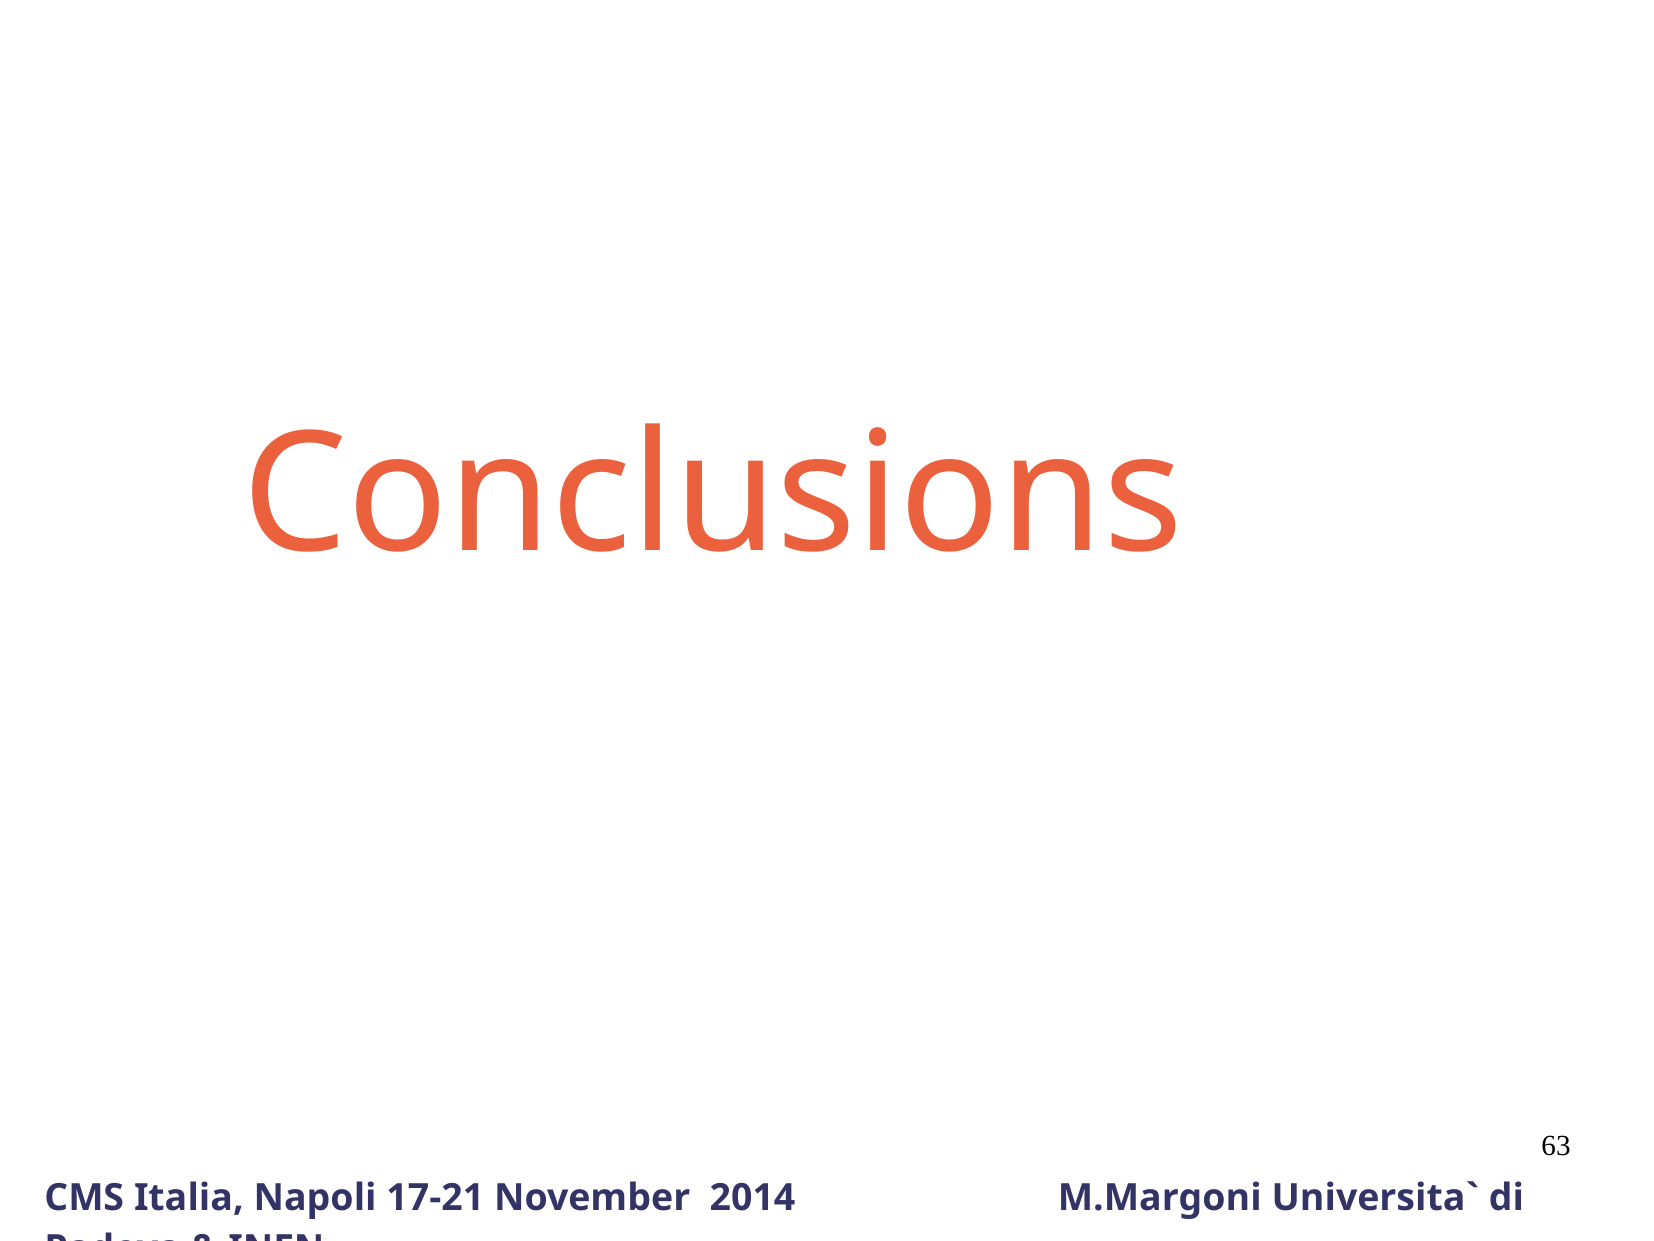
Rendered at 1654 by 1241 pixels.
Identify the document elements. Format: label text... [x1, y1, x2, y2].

text_box Conclusions [5, 364, 1654, 1066]
text_box CMS Italia, Napoli 17-21 November 2014 M.Margoni Universita` di Padova & INFN [29, 1163, 1625, 1237]
